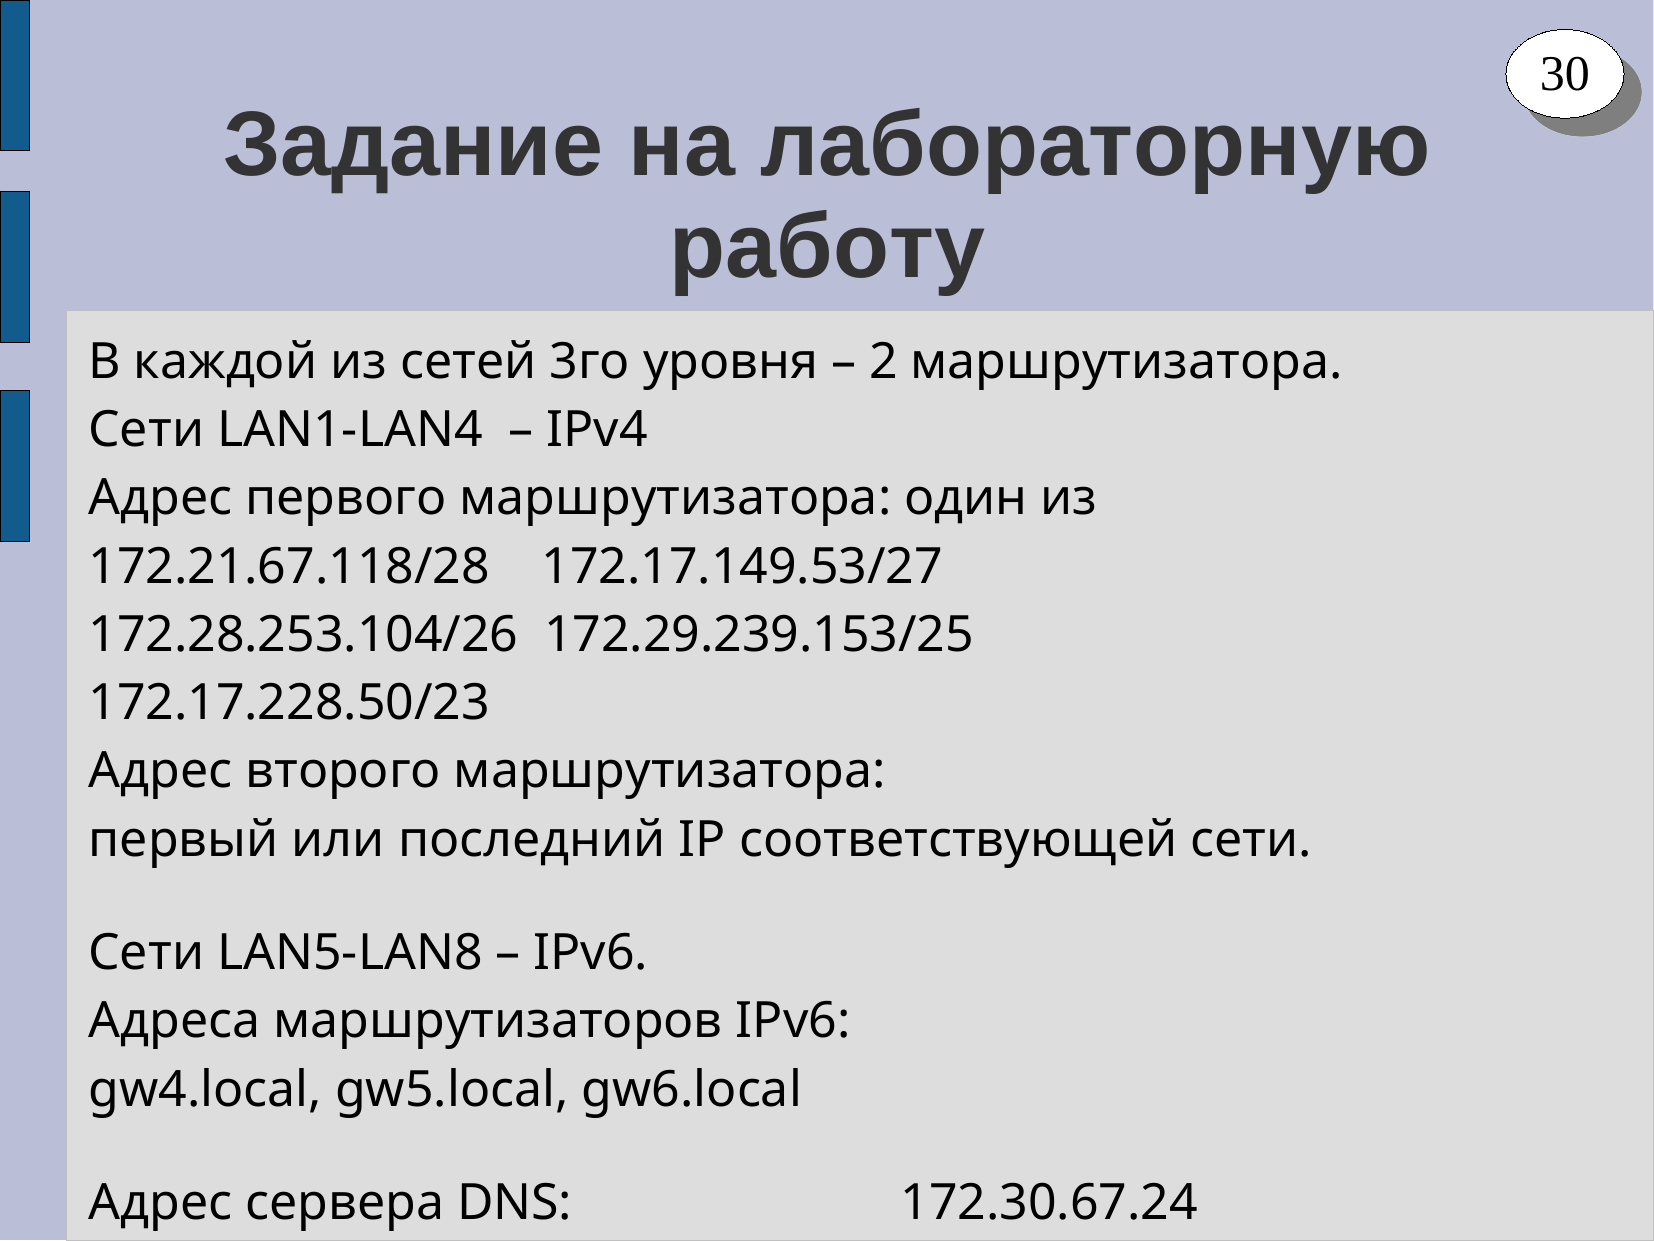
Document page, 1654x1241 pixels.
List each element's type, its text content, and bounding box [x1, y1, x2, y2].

text_box В каждой из сетей 3го уровня – 2 маршрутизатора. Сети LAN1-LAN4 – IPv4 Адрес первого маршрутизатора: один из 172.21.67.118/28 172.17.149.53/27 172.28.253.104/26 172.29.239.153/25 172.17.228.50/23 Адрес второго маршрутизатора: первый или последний IP соответствующей сети. Сети LAN5-LAN8 – IPv6. Адреса маршрутизаторов IPv6: gw4.local, gw5.local, gw6.local Адрес сервера DNS: 172.30.67.24 Адрес внутреннего веб-сервера: www.local [88, 324, 1595, 1196]
text_box 30 [1505, 29, 1625, 119]
title Задание на лабораторную работу [121, 91, 1534, 299]
